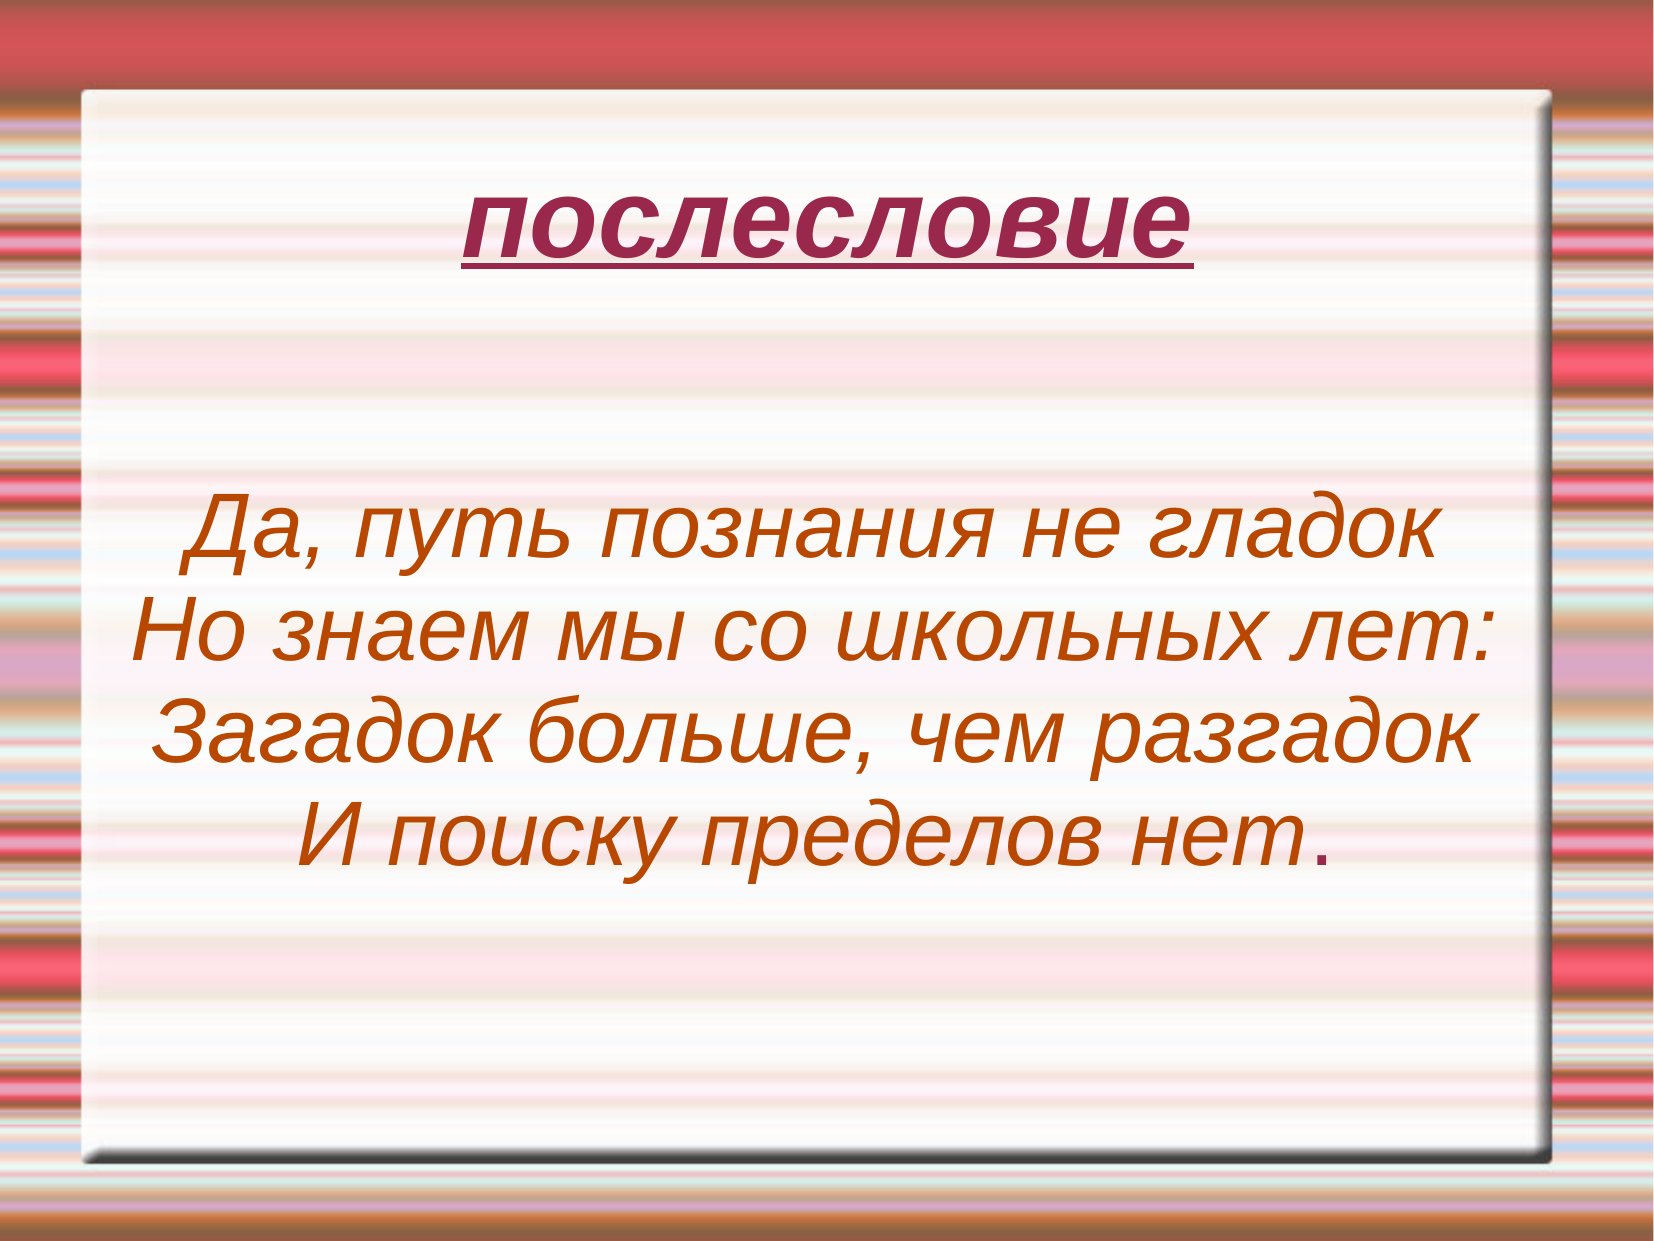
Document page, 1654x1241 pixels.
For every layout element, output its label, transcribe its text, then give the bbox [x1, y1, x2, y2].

subtitle Да, путь познания не гладок Но знаем мы со школьных лет: Загадок больше, чем разгадок И поиску пределов нет. [124, 296, 1506, 1063]
title послесловие [121, 114, 1534, 322]
picture [0, 0, 1654, 1241]
